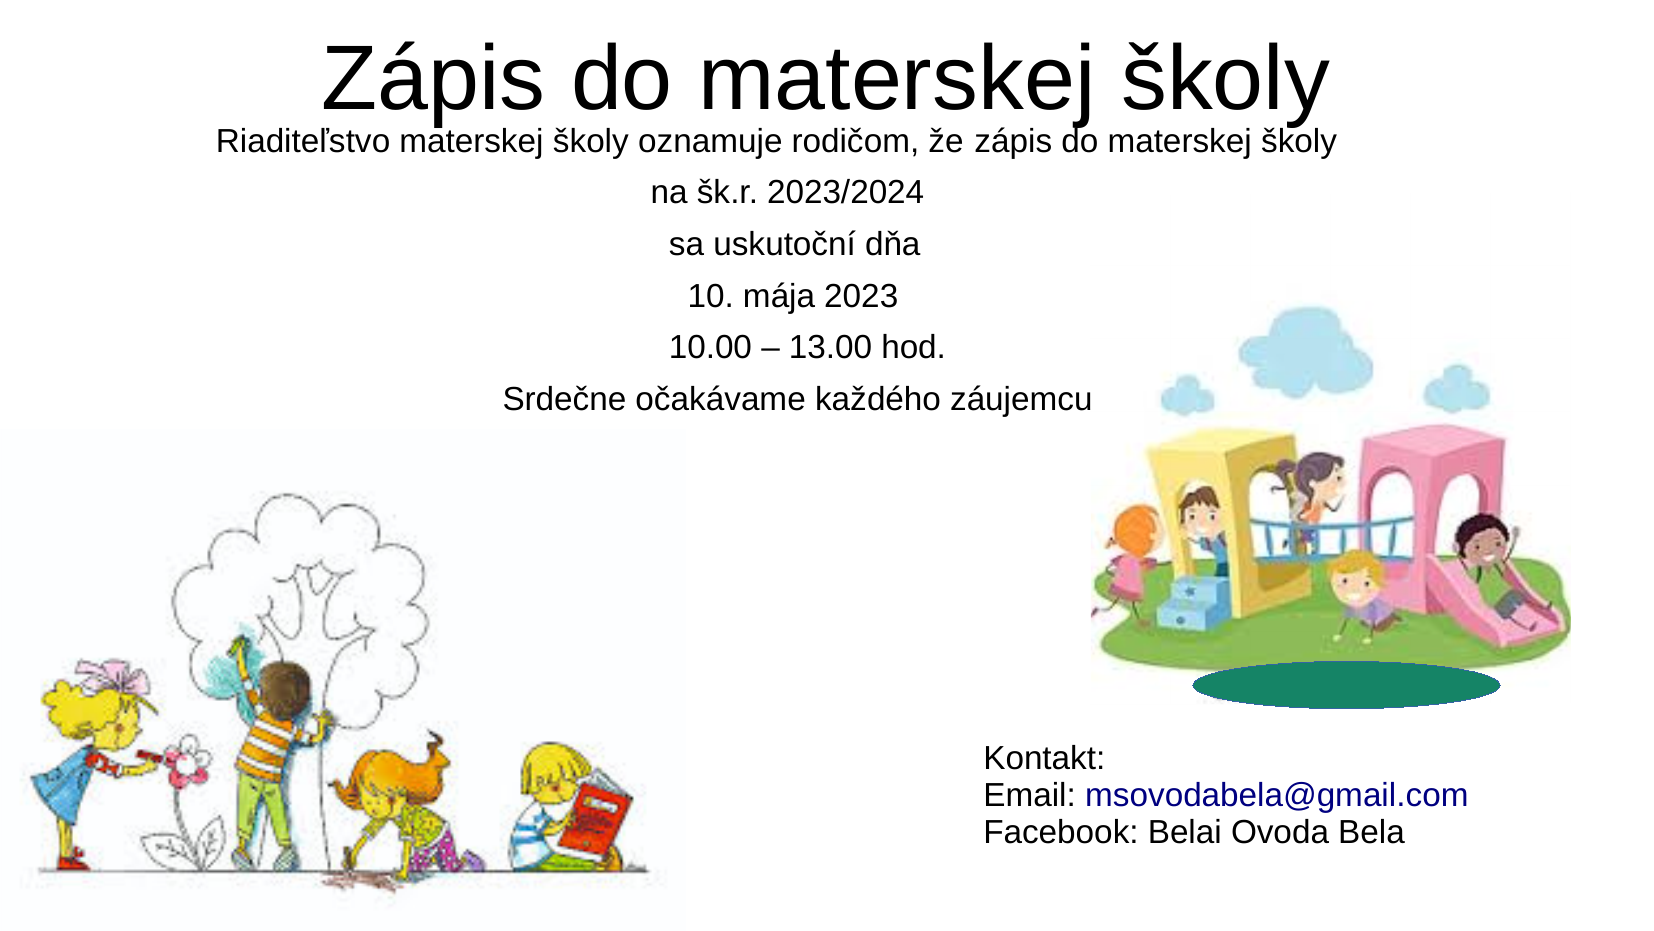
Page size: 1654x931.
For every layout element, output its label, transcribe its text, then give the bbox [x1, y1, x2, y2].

picture [1090, 192, 1571, 705]
list Riaditeľstvo materskej školy oznamuje rodičom, že zápis do materskej školy na šk.r. 2023/2024 sa uskutoční dňa 10. mája 2023 10.00 – 13.00 hod. Srdečne očakávame každého záujemcu. [70, 122, 1560, 662]
text_box [1192, 661, 1501, 709]
title Zápis do materskej školy [82, 0, 1571, 156]
text_box Kontakt: Email: msovodabela@gmail.com Facebook: Belai Ovoda Bela [968, 732, 1583, 896]
picture [0, 429, 686, 931]
